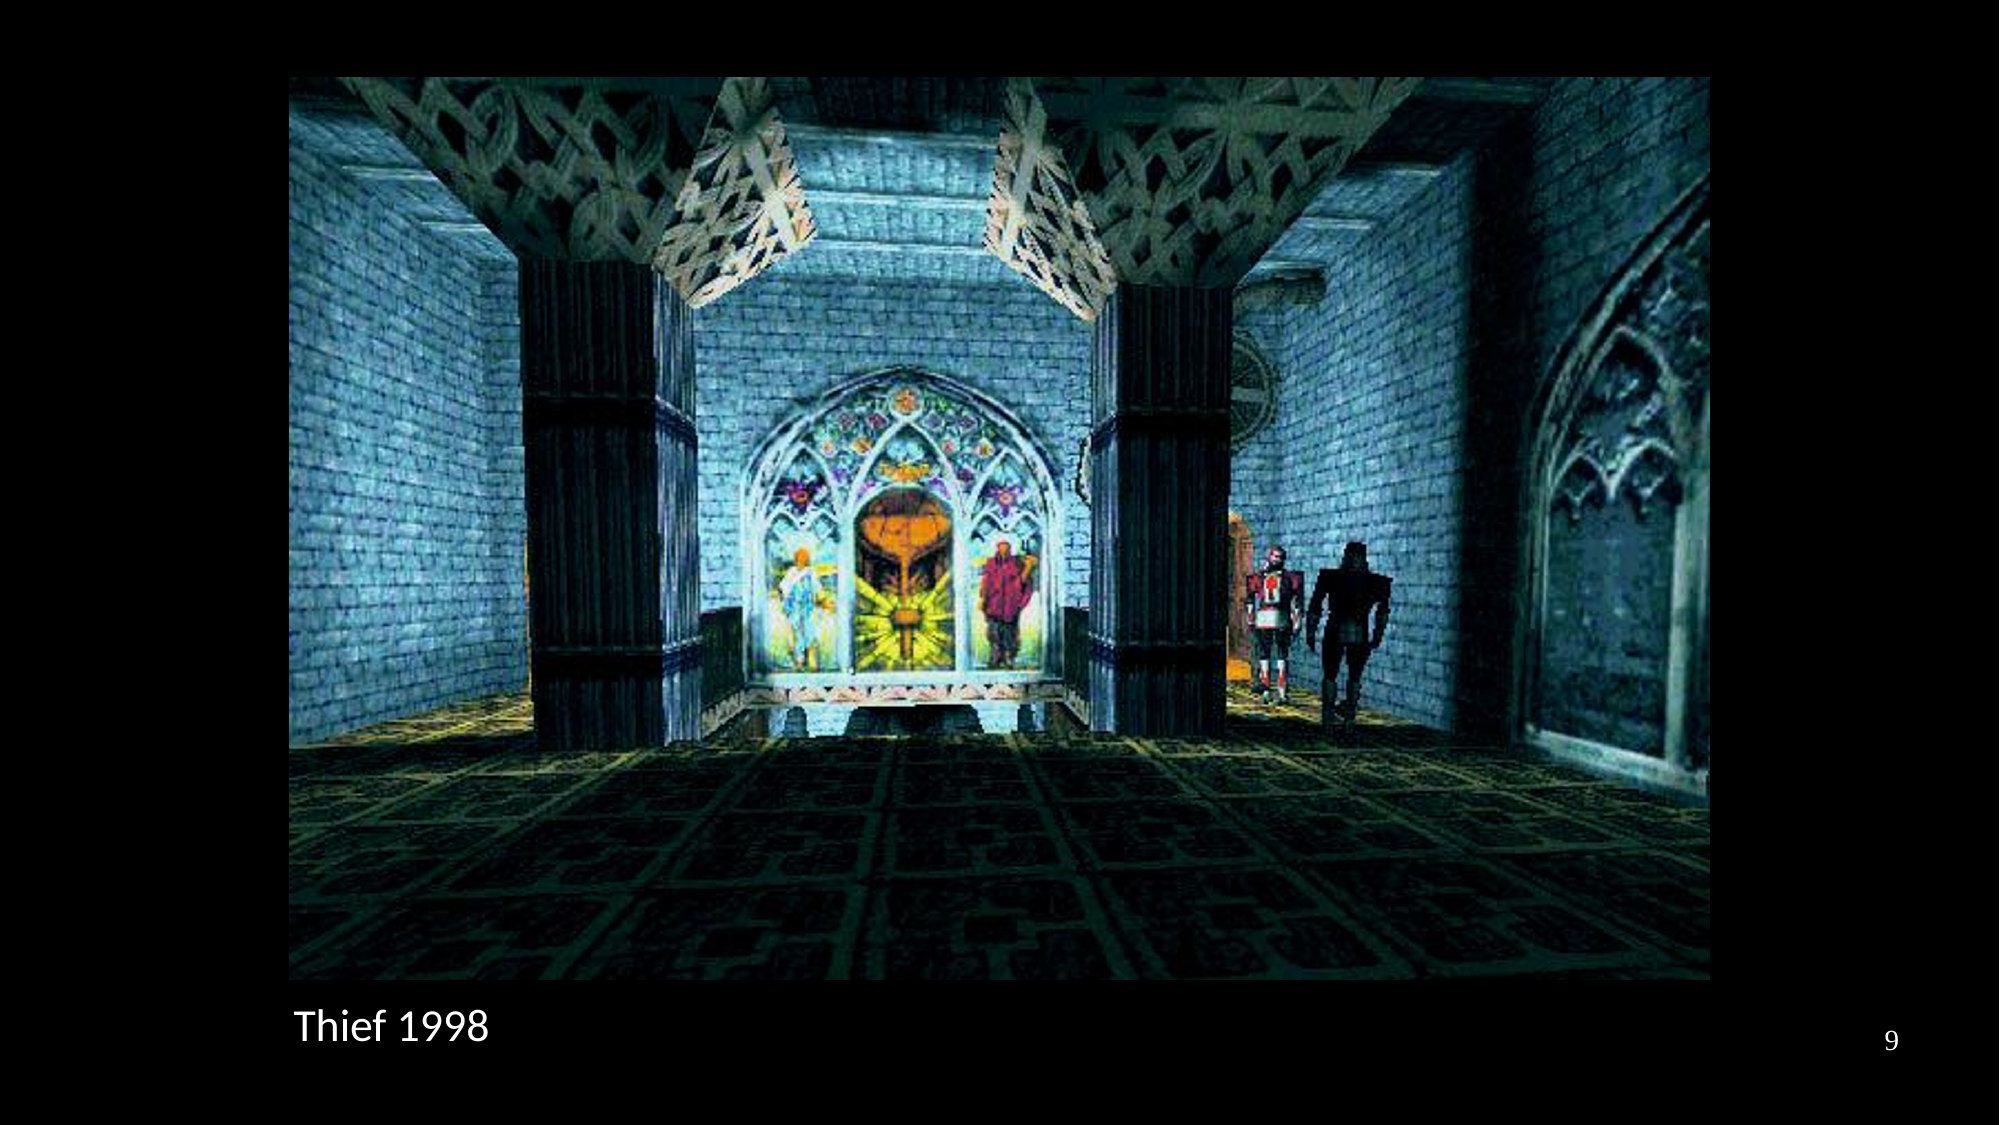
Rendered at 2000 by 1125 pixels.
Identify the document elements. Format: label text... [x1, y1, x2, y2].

picture [289, 77, 1710, 980]
text_box Thief 1998 [278, 987, 609, 1058]
